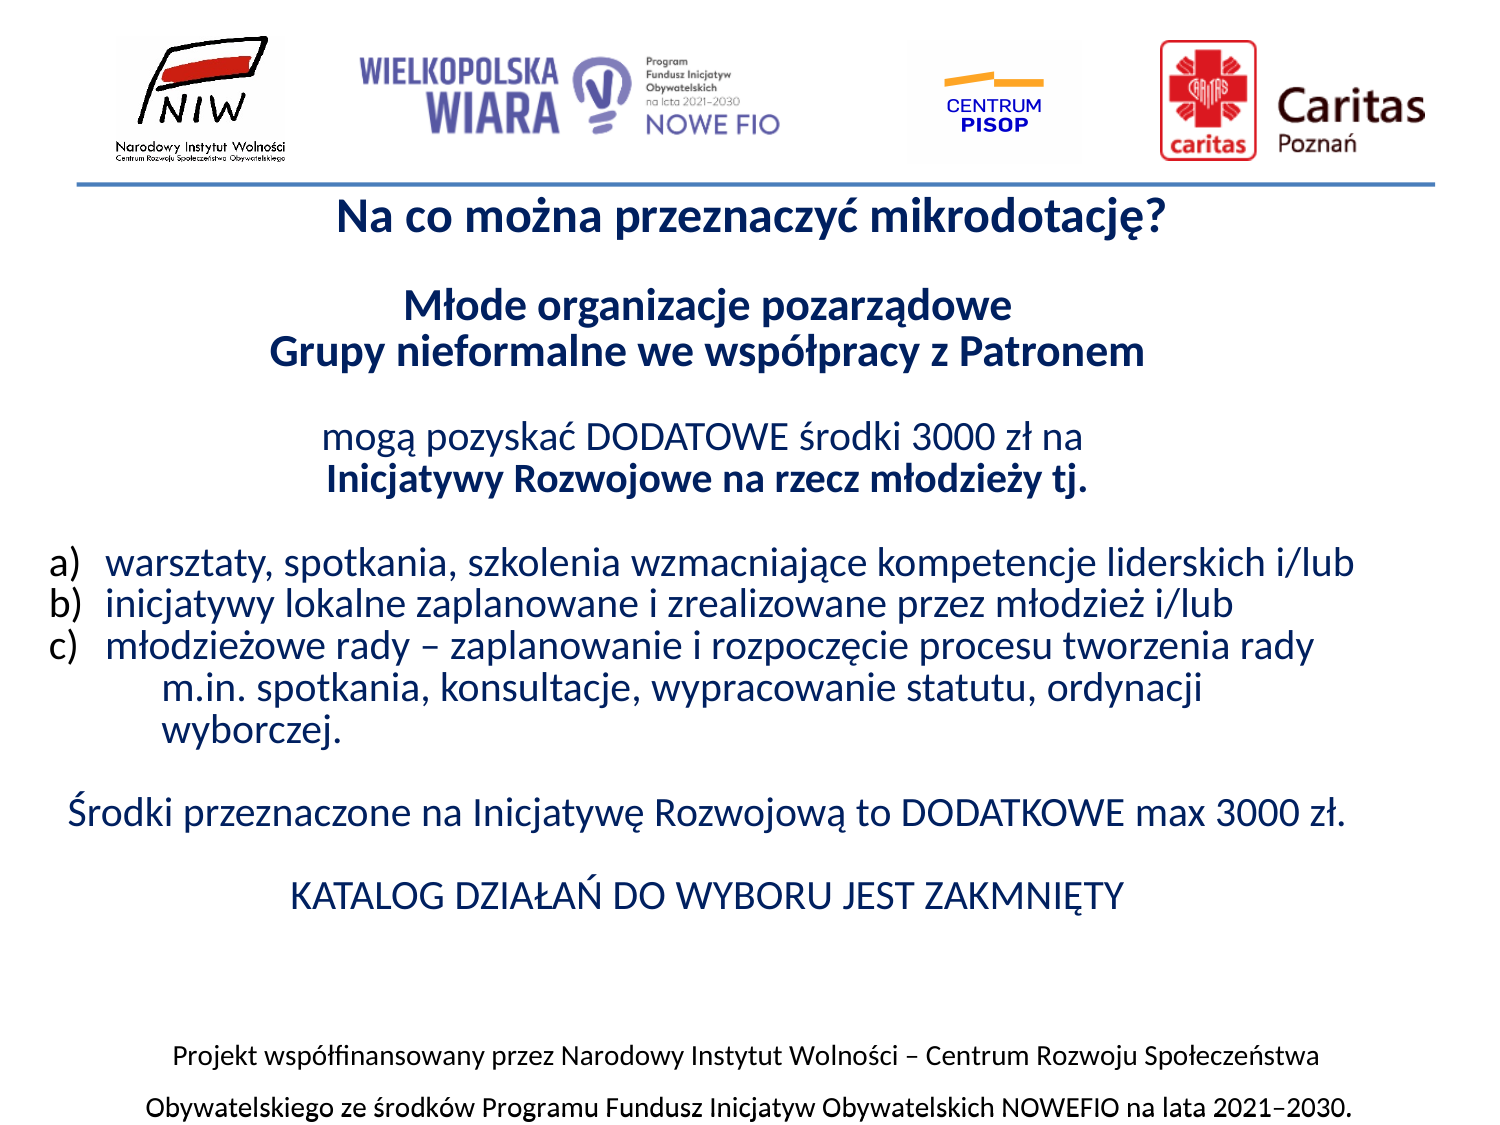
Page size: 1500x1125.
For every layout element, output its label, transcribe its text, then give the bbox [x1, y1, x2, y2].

text_box Młode organizacje pozarządowe Grupy nieformalne we współpracy z Patronem mogą pozyskać DODATOWE środki 3000 zł na Inicjatywy Rozwojowe na rzecz młodzieży tj. warsztaty, spotkania, szkolenia wzmacniające kompetencje liderskich i/lub inicjatywy lokalne zaplanowane i zrealizowane przez młodzież i/lub młodzieżowe rady – zaplanowanie i rozpoczęcie procesu tworzenia rady m.in. spotkania, konsultacje, wypracowanie statutu, ordynacji wyborczej. Środki przeznaczone na Inicjatywę Rozwojową to DODATKOWE max 3000 zł. KATALOG DZIAŁAŃ DO WYBORU JEST ZAKMNIĘTY [33, 278, 1382, 972]
text_box Na co można przeznaczyć mikrodotację? [268, 187, 1237, 323]
